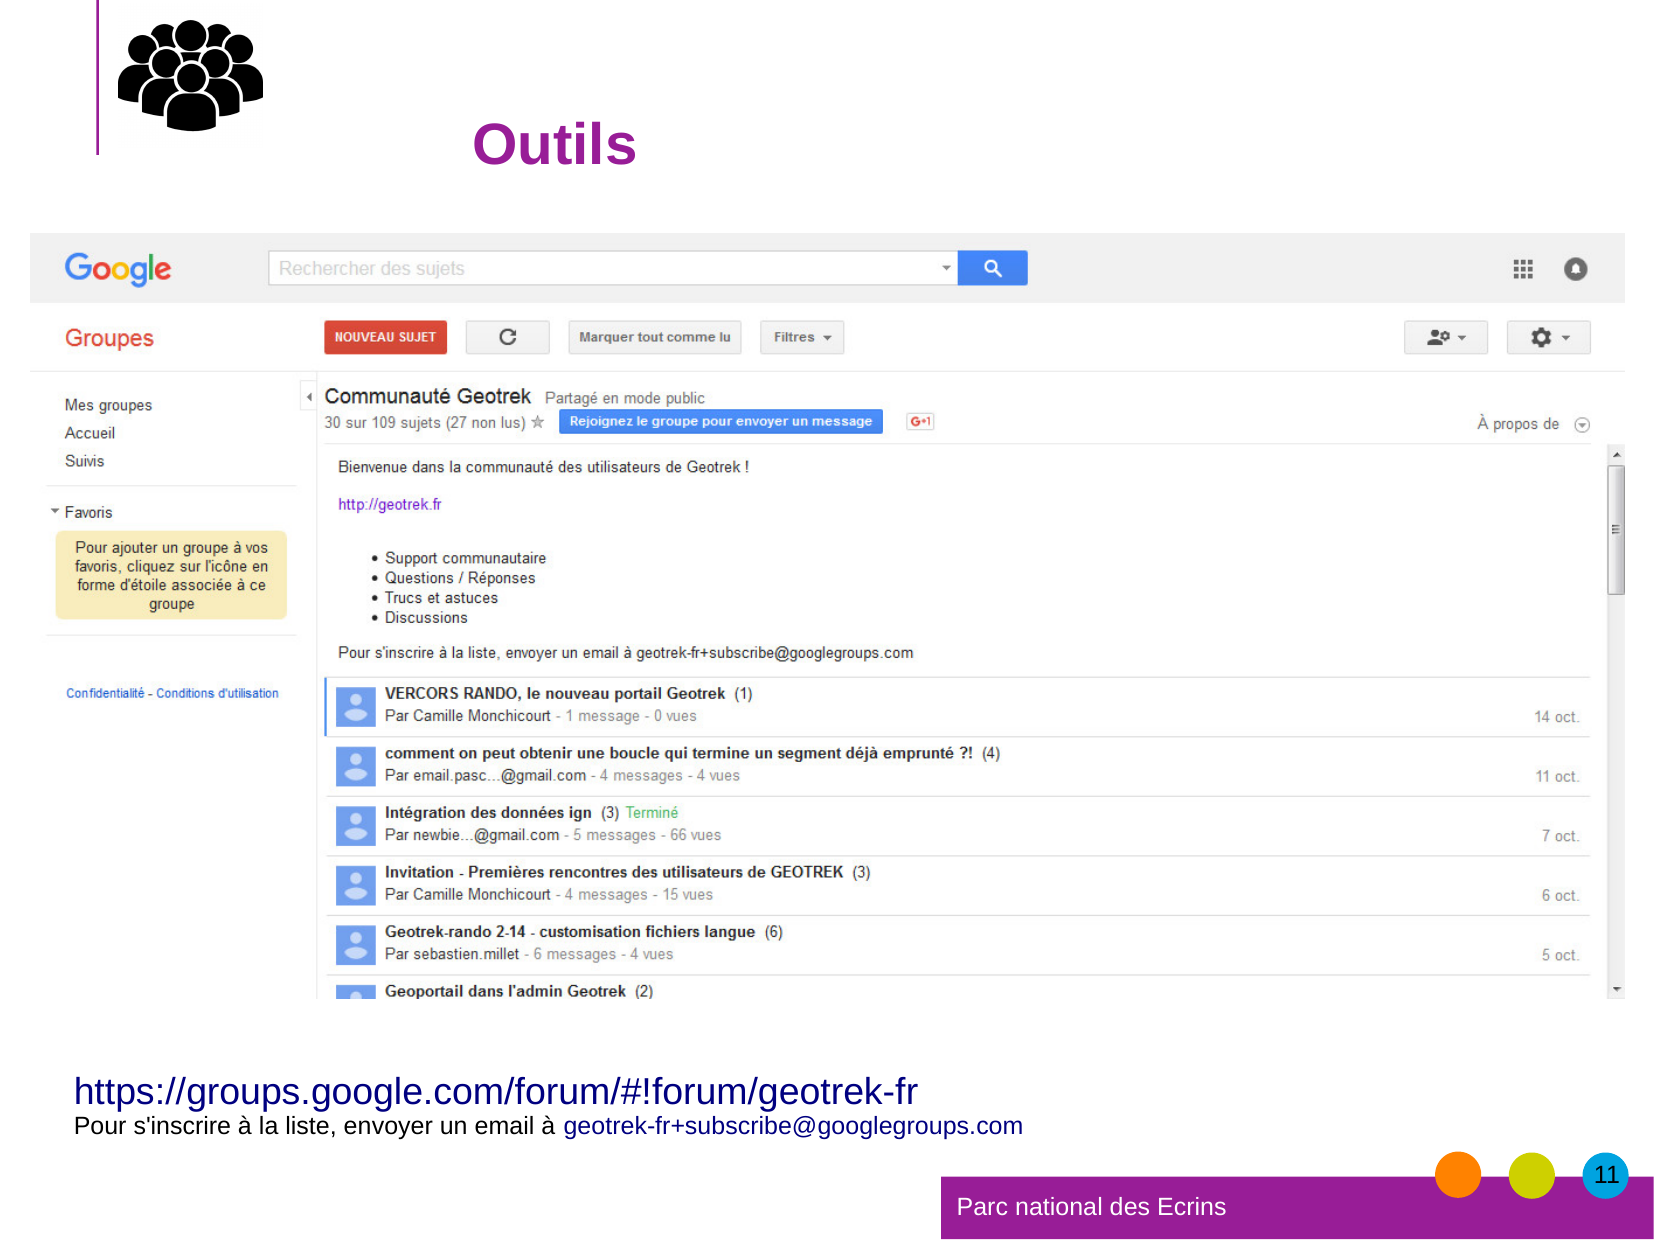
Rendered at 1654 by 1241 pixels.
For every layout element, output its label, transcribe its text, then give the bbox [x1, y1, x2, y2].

title Outils [472, 29, 1241, 178]
picture [30, 233, 1625, 999]
picture [118, 3, 263, 148]
text_box https://groups.google.com/forum/#!forum/geotrek-fr Pour s'inscrire à la liste, envoyer un email à geotrek-fr+subscribe@googlegroups.com [59, 1062, 1046, 1148]
